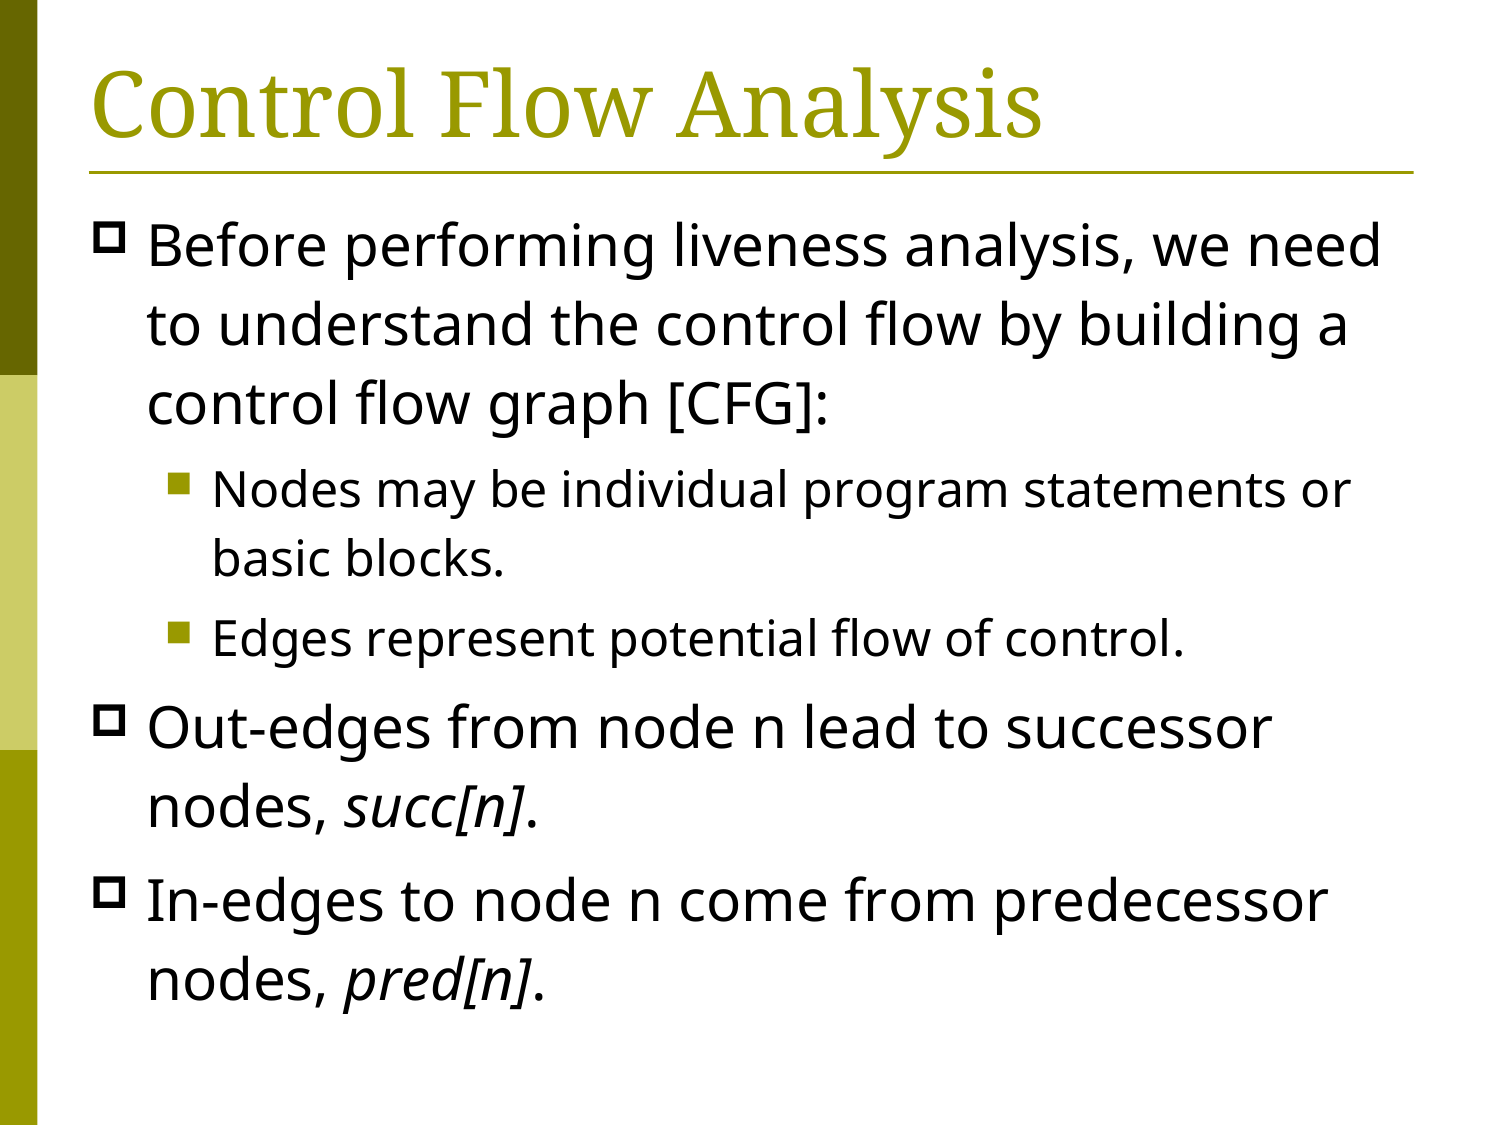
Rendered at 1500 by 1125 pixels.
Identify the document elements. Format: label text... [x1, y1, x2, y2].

title Control Flow Analysis [75, 45, 1426, 173]
list Before performing liveness analysis, we need to understand the control flow by building a control flow graph [CFG]: Nodes may be individual program statements or basic blocks. Edges represent potential flow of control. Out-edges from node n lead to successor nodes, succ[n]. In-edges to node n come from predecessor nodes, pred[n]. [75, 196, 1426, 1006]
